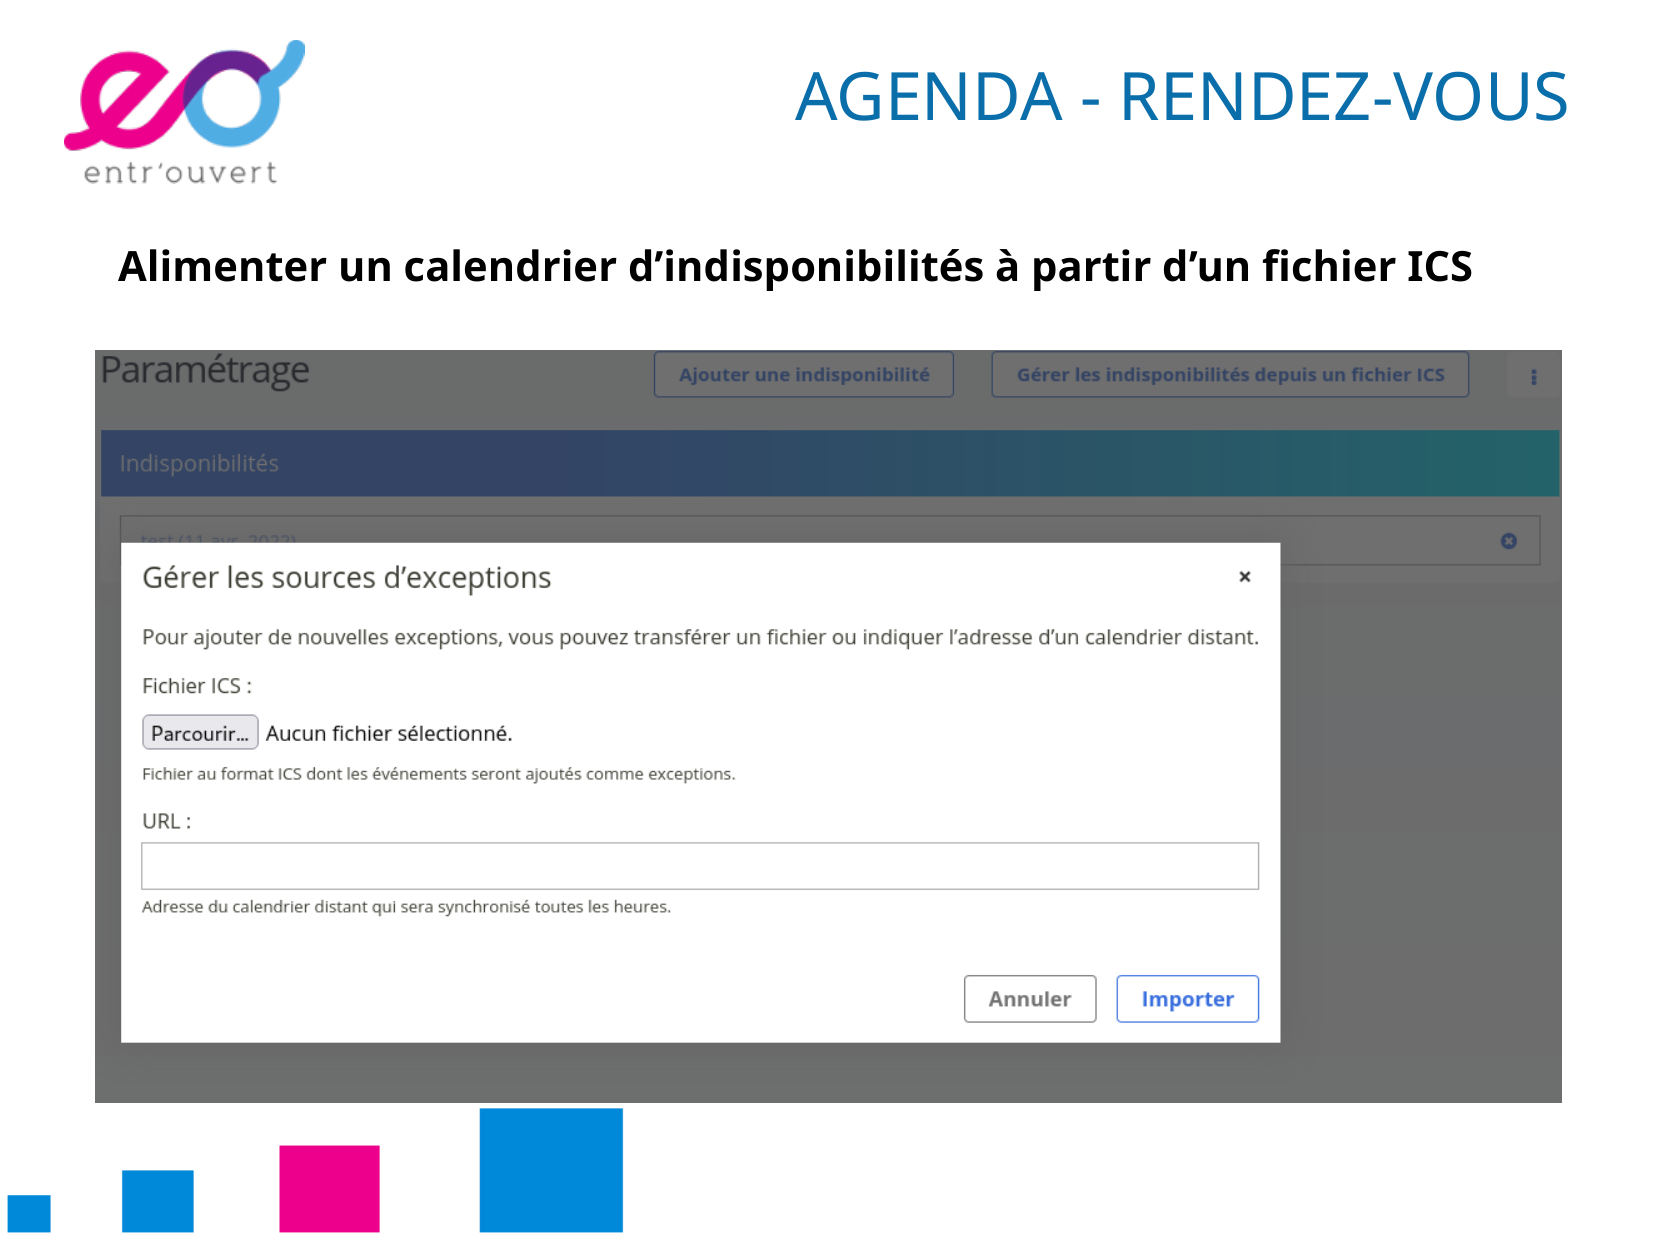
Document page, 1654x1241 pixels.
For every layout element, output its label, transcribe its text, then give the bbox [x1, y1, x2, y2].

picture [64, 40, 305, 184]
picture [95, 350, 1562, 1103]
text_box Alimenter un calendrier d’indisponibilités à partir d’un fichier ICS [118, 236, 1595, 1089]
title AGENDA - Rendez-vous [354, 49, 1571, 257]
picture [5, 1106, 626, 1235]
